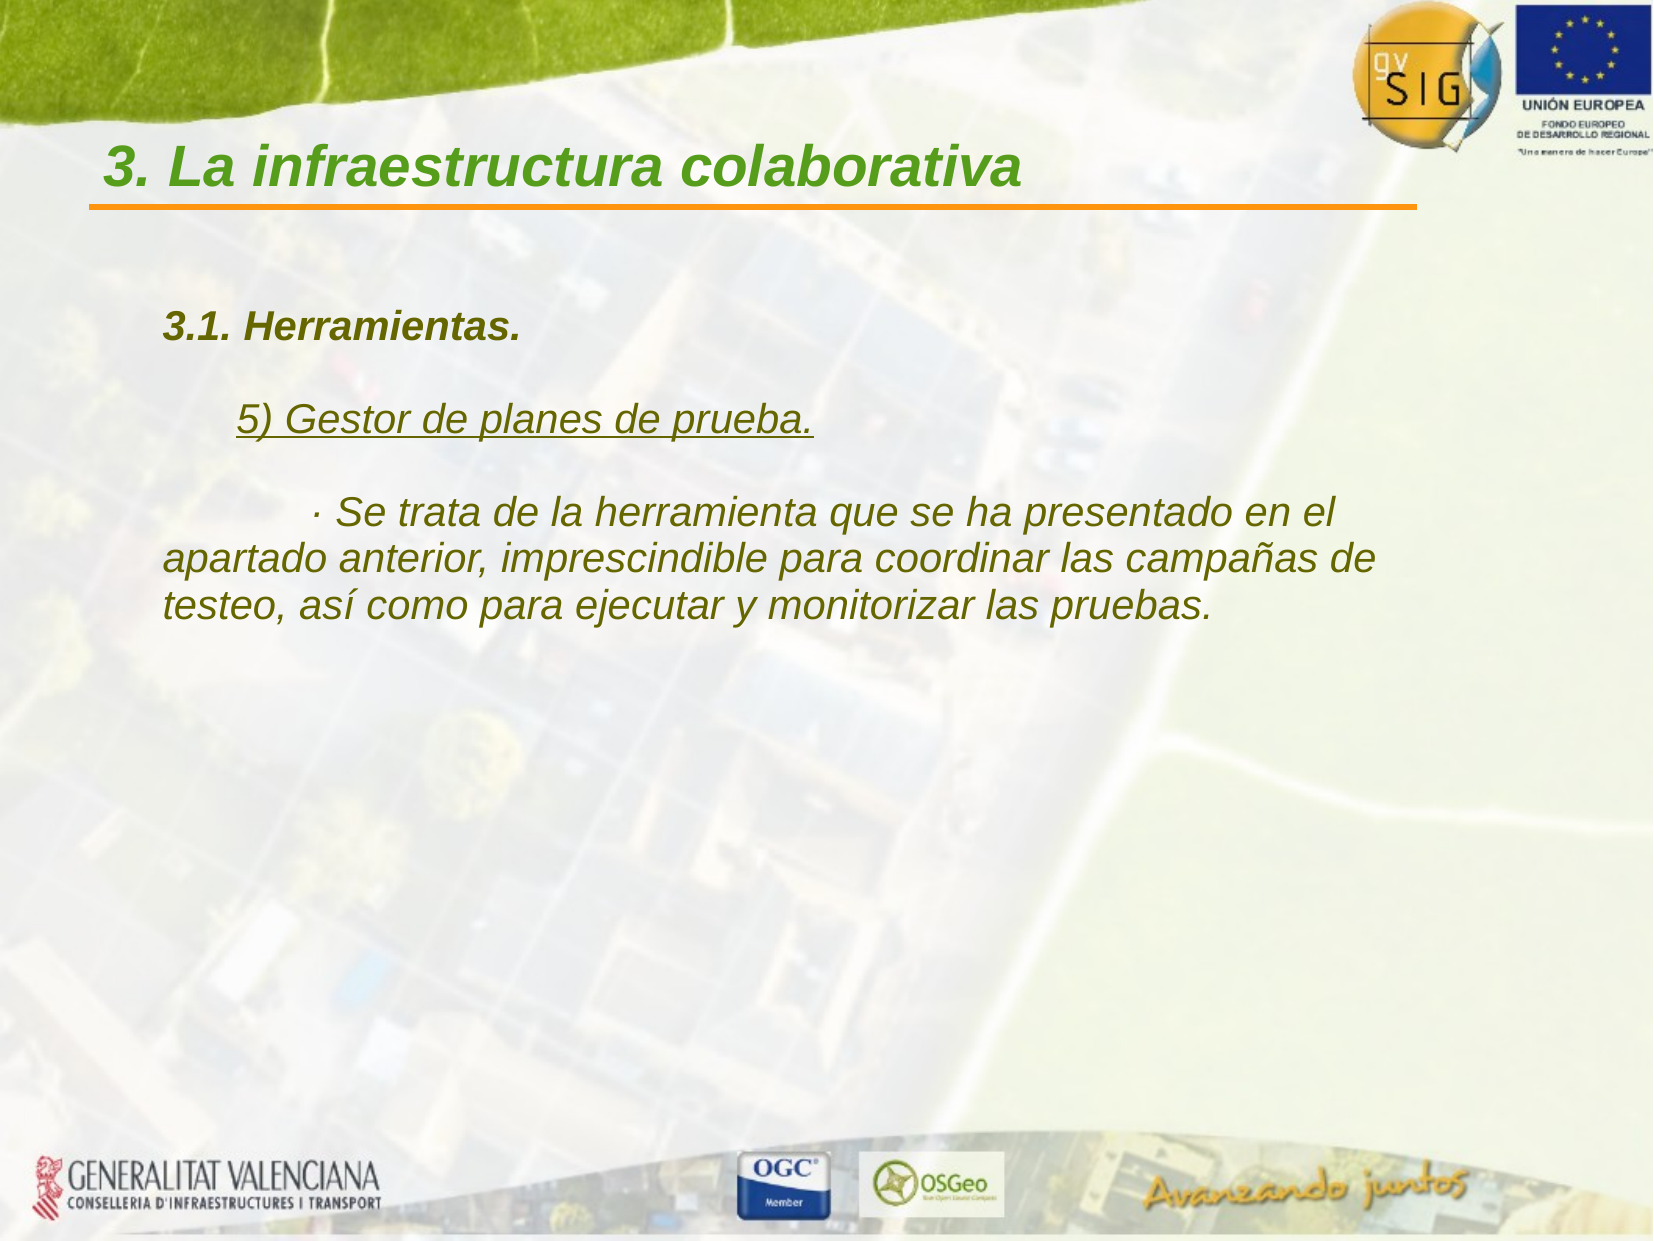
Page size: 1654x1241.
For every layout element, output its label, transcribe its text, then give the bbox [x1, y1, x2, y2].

text_box 3.1. Herramientas. 5) Gestor de planes de prueba. · Se trata de la herramienta que se ha presentado en el apartado anterior, imprescindible para coordinar las campañas de testeo, así como para ejecutar y monitorizar las pruebas. [147, 295, 1477, 734]
text_box 3. La infraestructura colaborativa [88, 126, 1418, 215]
picture [0, 0, 1653, 1241]
